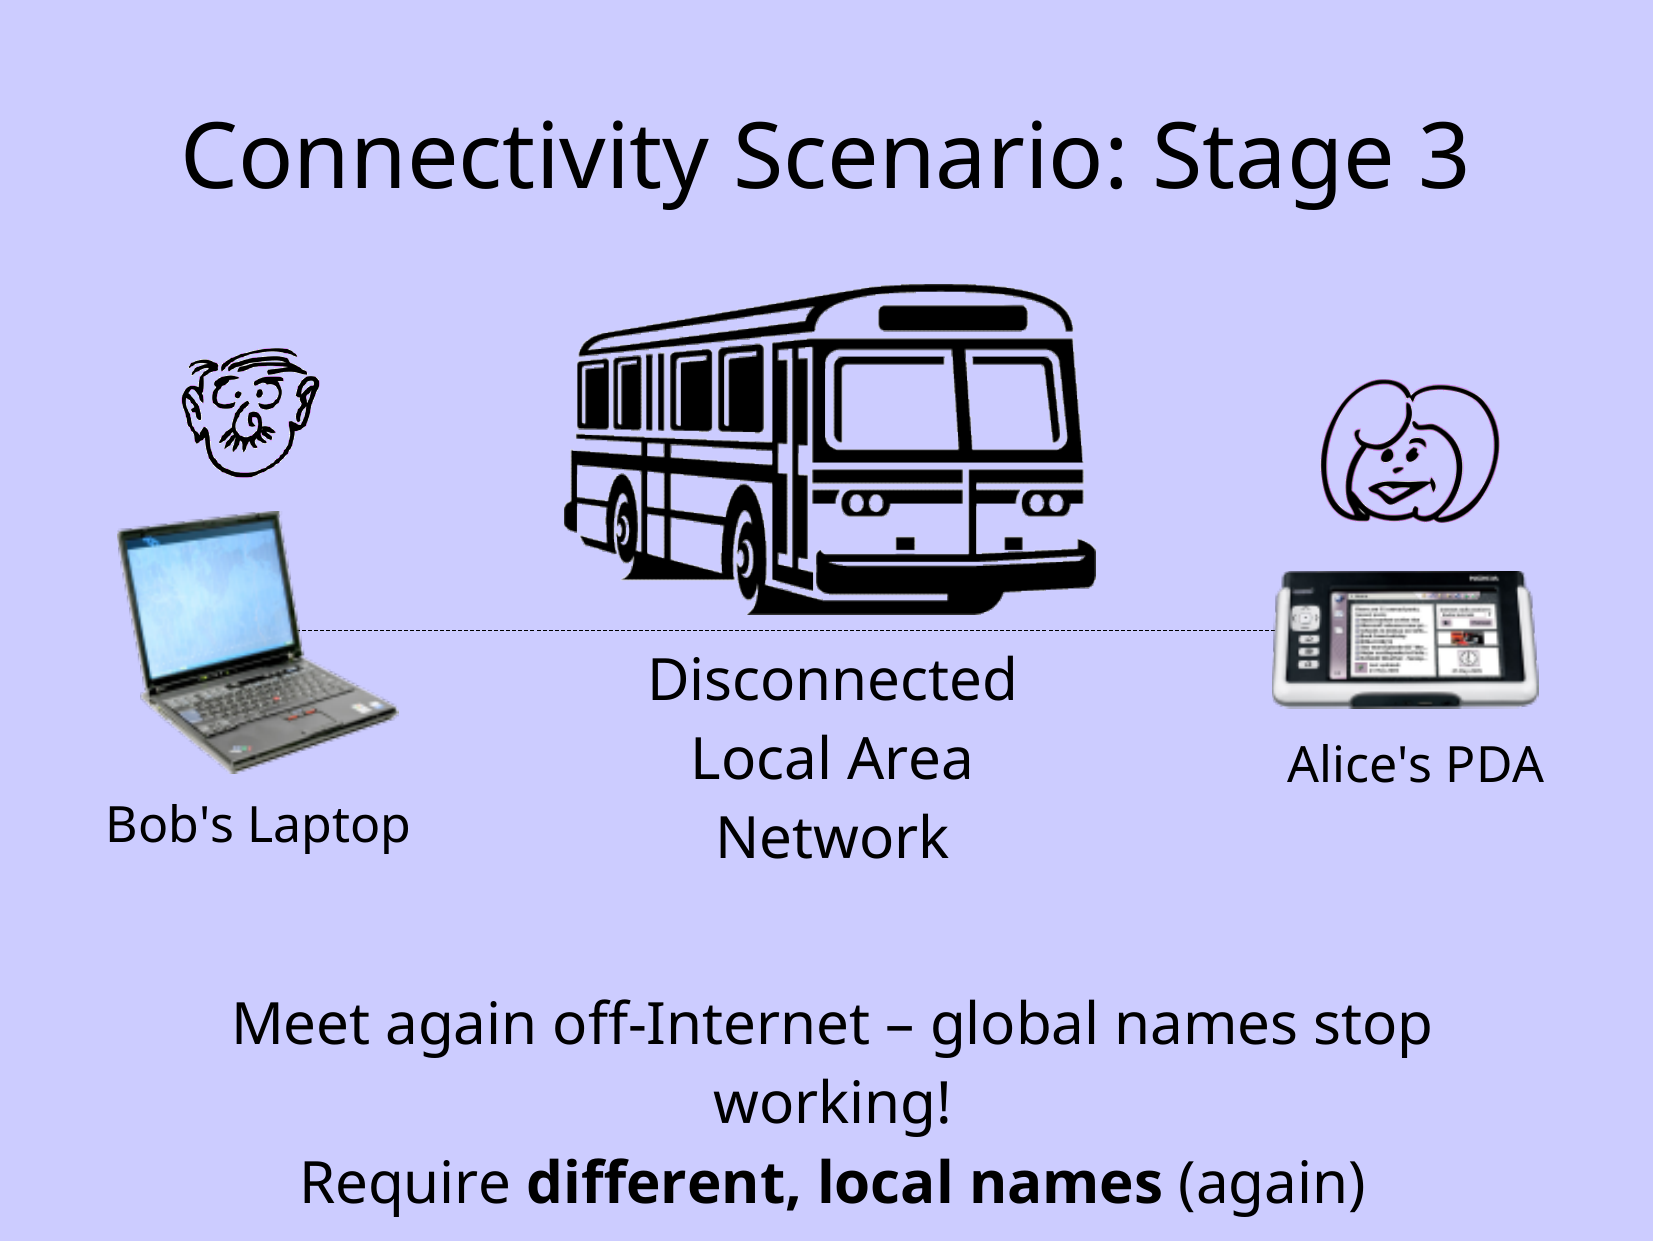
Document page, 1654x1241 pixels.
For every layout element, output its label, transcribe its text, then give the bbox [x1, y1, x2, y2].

picture [564, 284, 1096, 616]
text_box Meet again off-Internet – global names stop working! Require different, local names (again) [105, 975, 1561, 1125]
picture [1272, 571, 1539, 709]
title Connectivity Scenario: Stage 3 [82, 41, 1571, 265]
text_box Alice's PDA [1272, 721, 1560, 806]
text_box Bob's Laptop [90, 781, 427, 866]
picture [1317, 373, 1505, 527]
picture [117, 511, 399, 774]
picture [177, 344, 324, 482]
text_box Disconnected Local Area Network [555, 630, 1111, 781]
